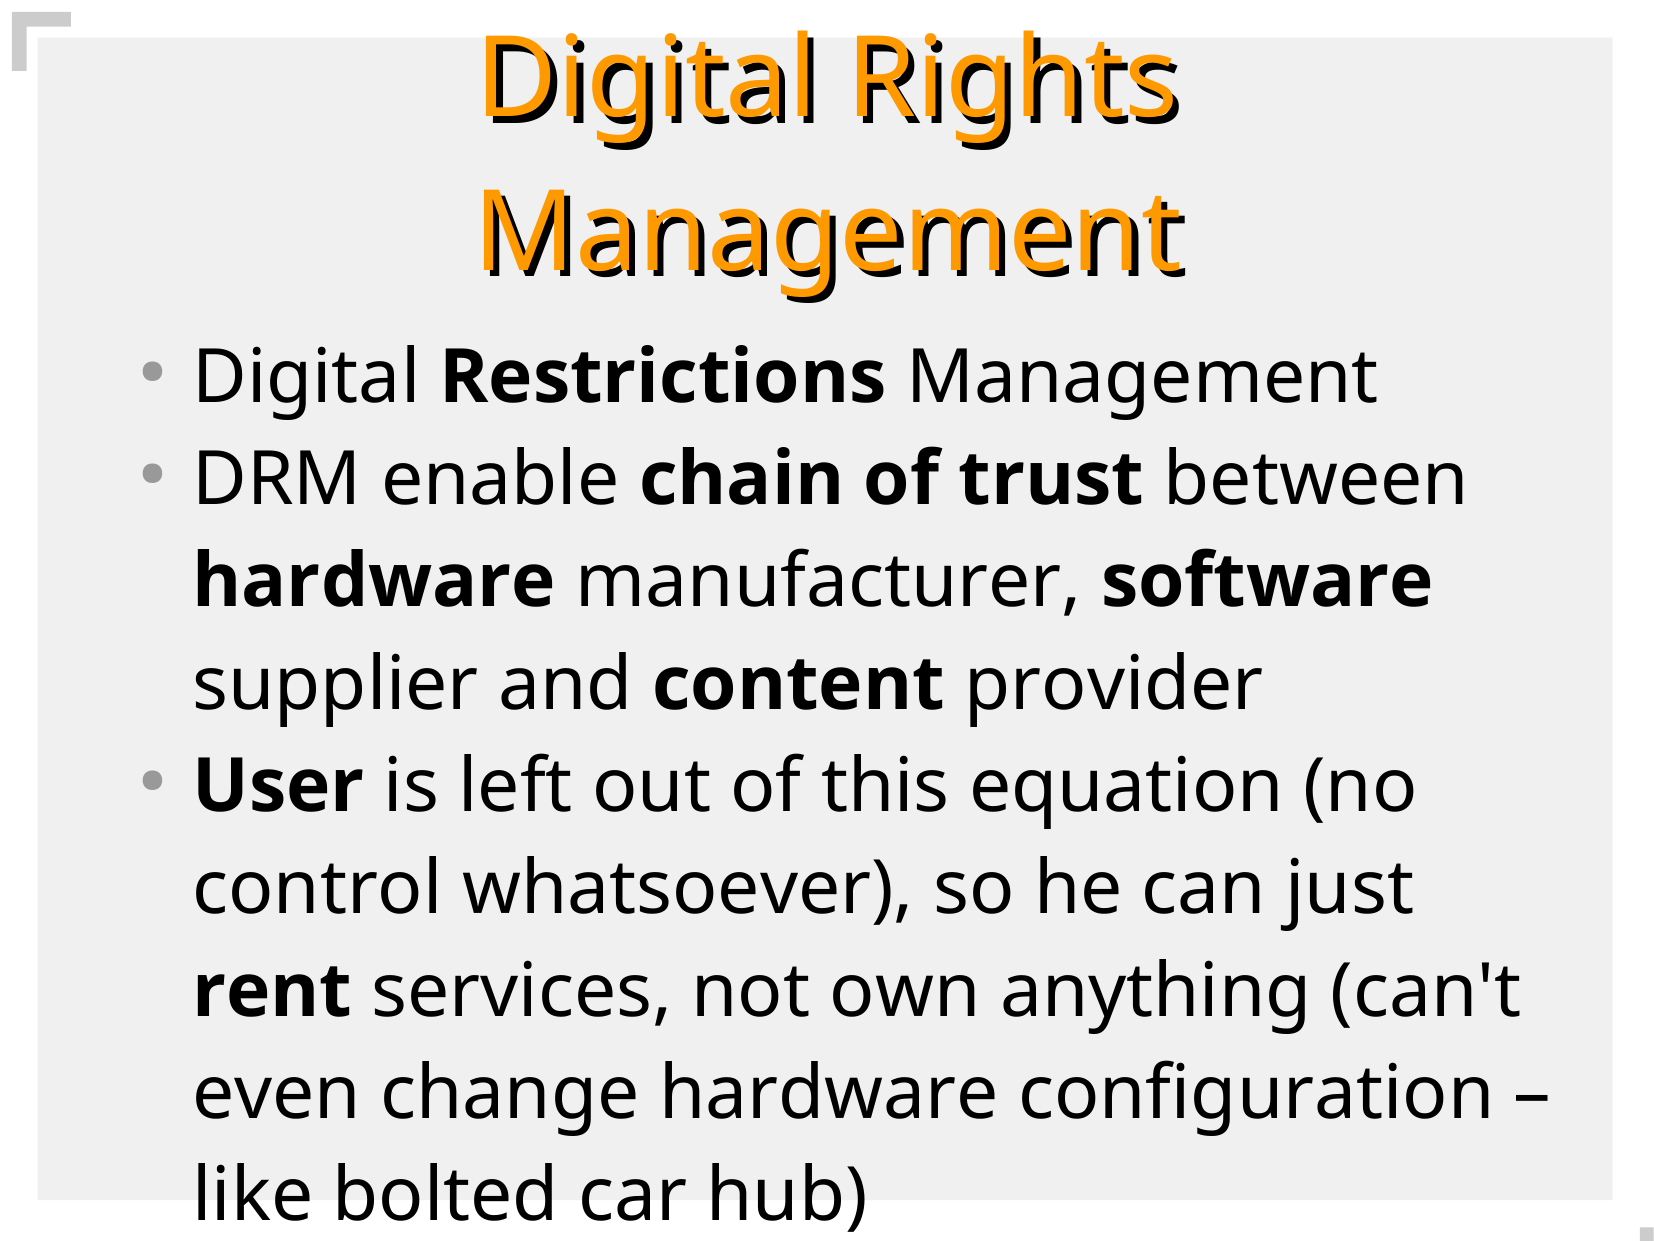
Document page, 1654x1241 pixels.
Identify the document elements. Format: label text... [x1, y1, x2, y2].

title Digital Rights Management [121, 46, 1534, 254]
list Digital Restrictions Management DRM enable chain of trust between hardware manufacturer, software supplier and content provider User is left out of this equation (no control whatsoever), so he can just rent services, not own anything (can't even change hardware configuration – like bolted car hub) [121, 322, 1561, 1132]
